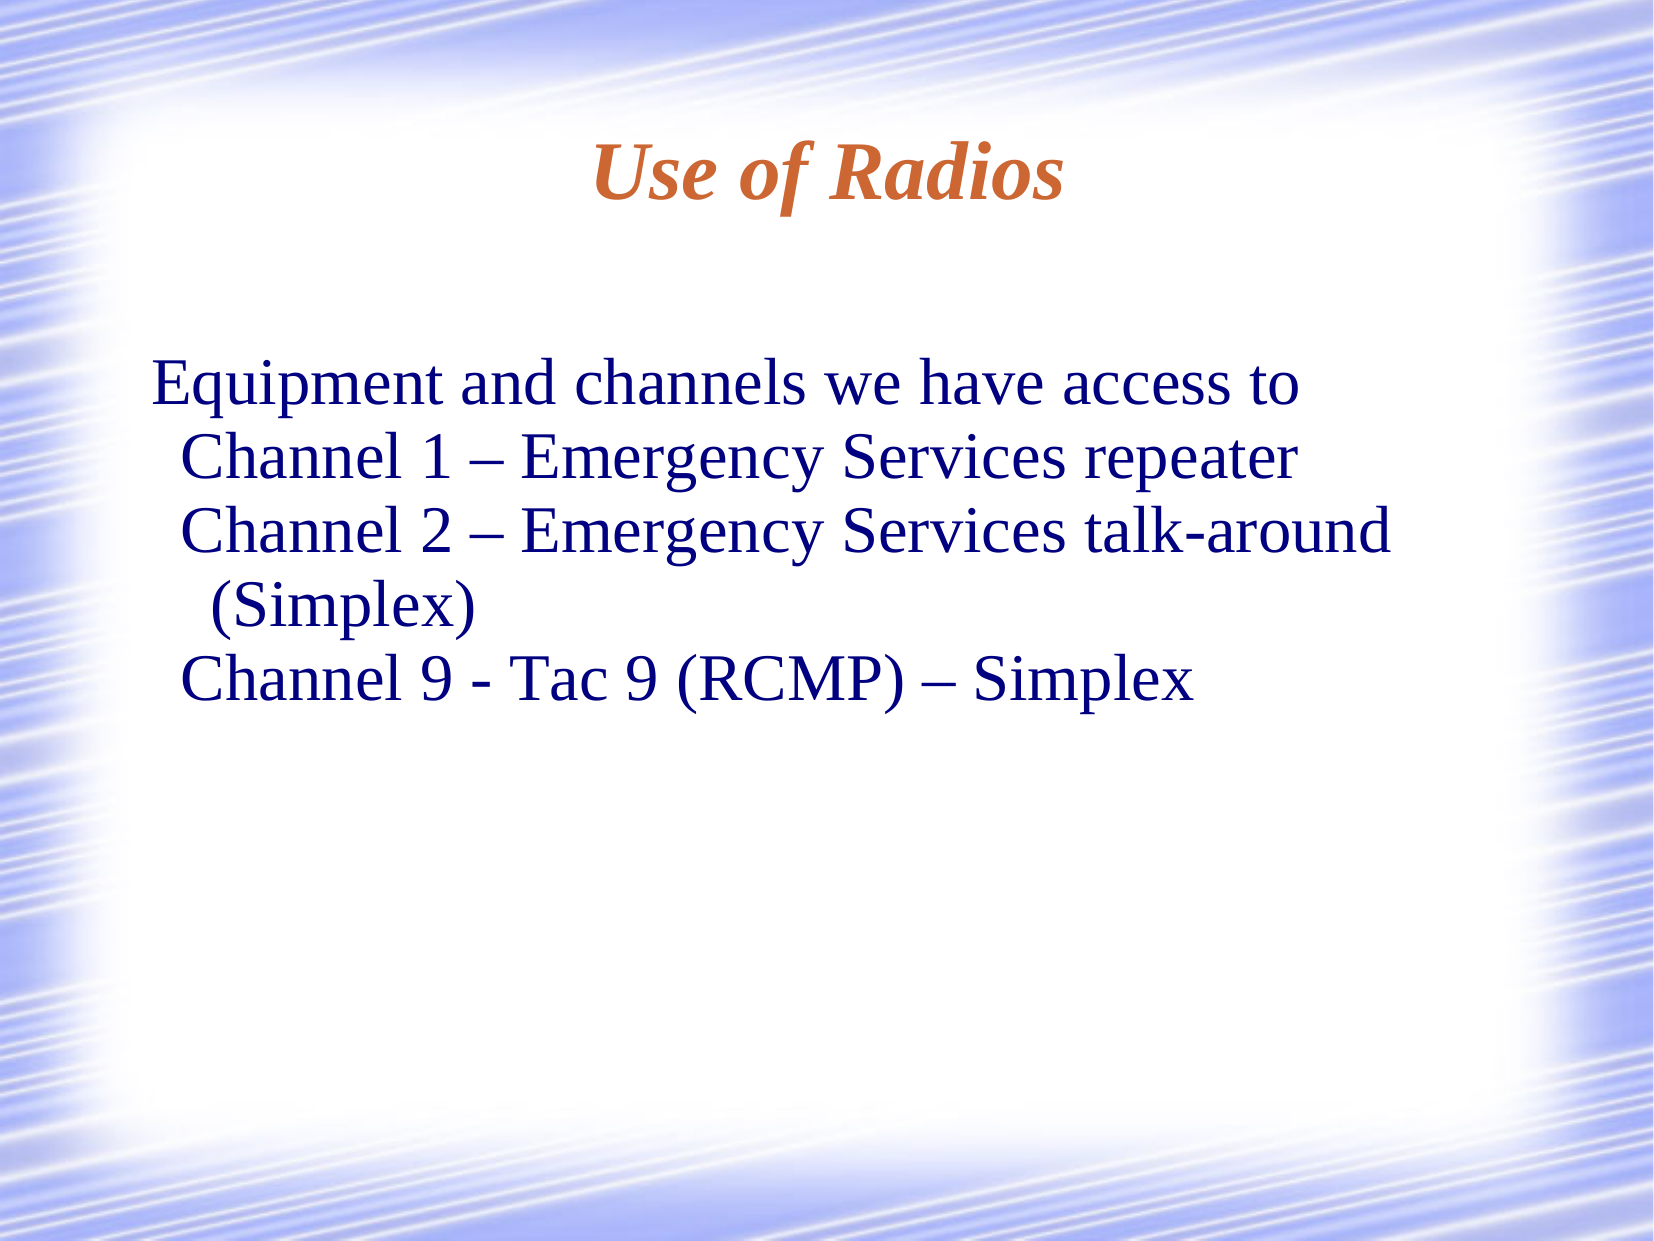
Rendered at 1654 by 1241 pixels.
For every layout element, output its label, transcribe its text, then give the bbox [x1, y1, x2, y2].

picture [0, 0, 1654, 1241]
list Equipment and channels we have access to Channel 1 – Emergency Services repeater Channel 2 – Emergency Services talk-around (Simplex) Channel 9 - Tac 9 (RCMP) – Simplex [121, 344, 1534, 1127]
title Use of Radios [121, 67, 1534, 275]
